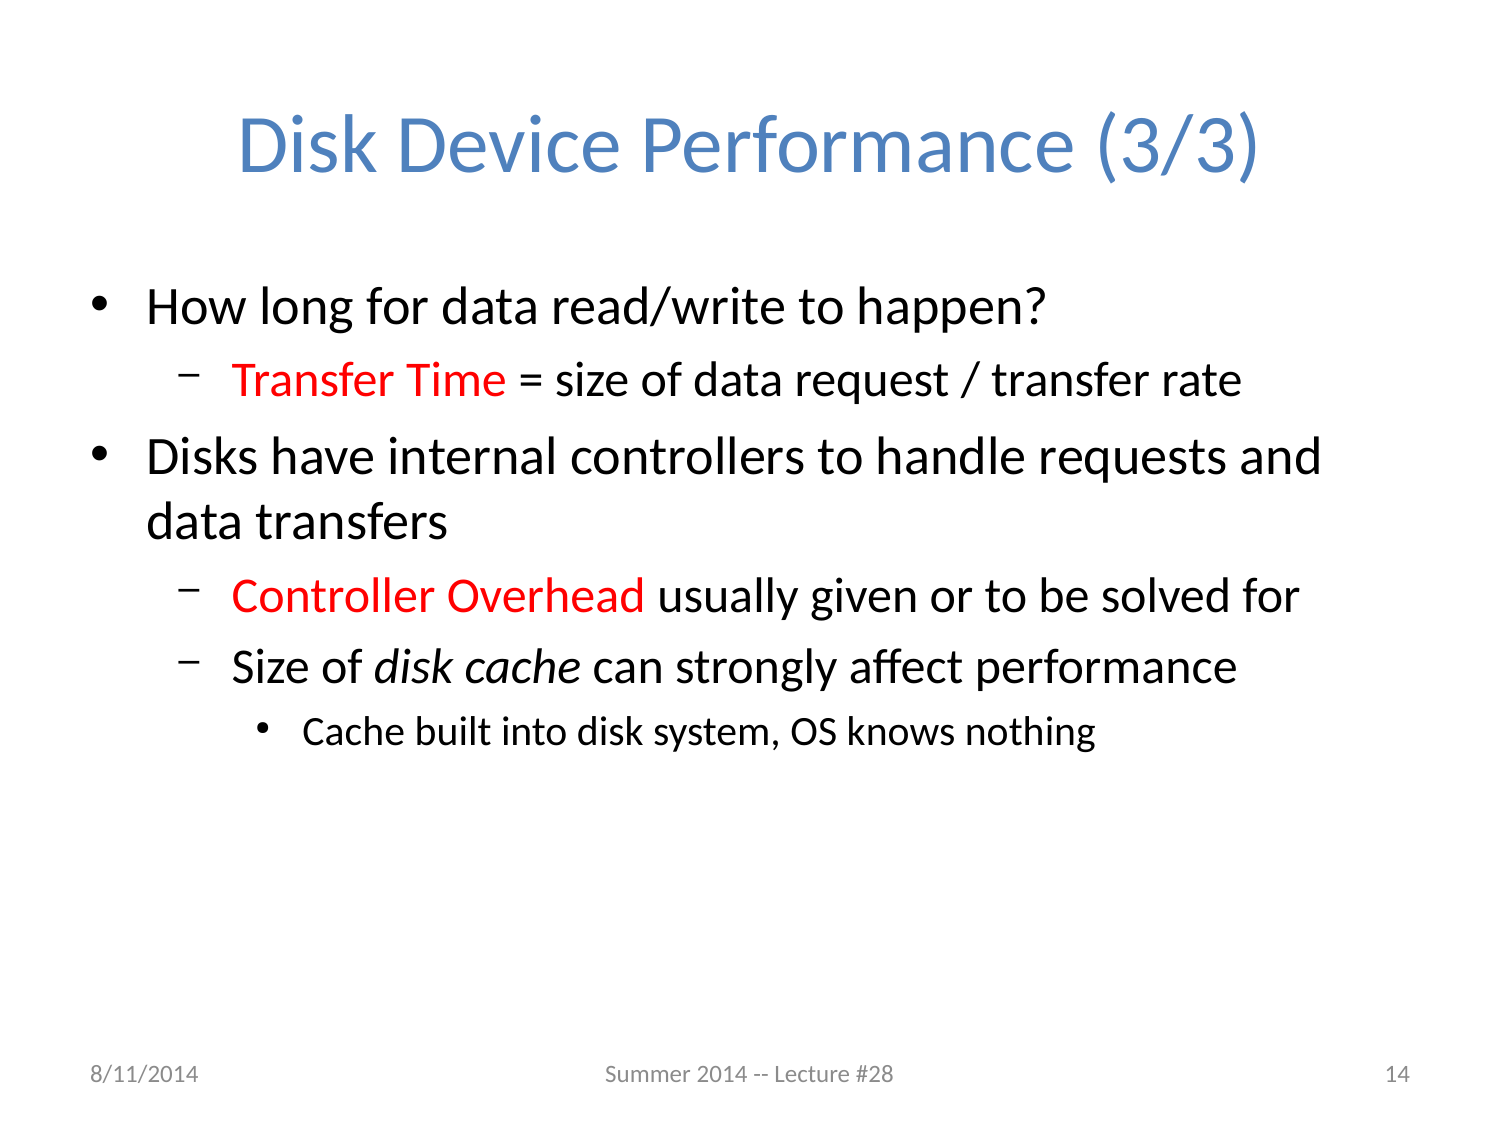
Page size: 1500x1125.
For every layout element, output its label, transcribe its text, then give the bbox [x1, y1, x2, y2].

list How long for data read/write to happen? Transfer Time = size of data request / transfer rate Disks have internal controllers to handle requests and data transfers Controller Overhead usually given or to be solved for Size of disk cache can strongly affect performance Cache built into disk system, OS knows nothing [75, 262, 1425, 1073]
slide_number 8/11/2014 [75, 1042, 425, 1103]
slide_number <number> [1074, 1042, 1425, 1103]
footer Summer 2014 -- Lecture #28 [512, 1042, 988, 1103]
title Disk Device Performance (3/3) [75, 45, 1425, 233]
